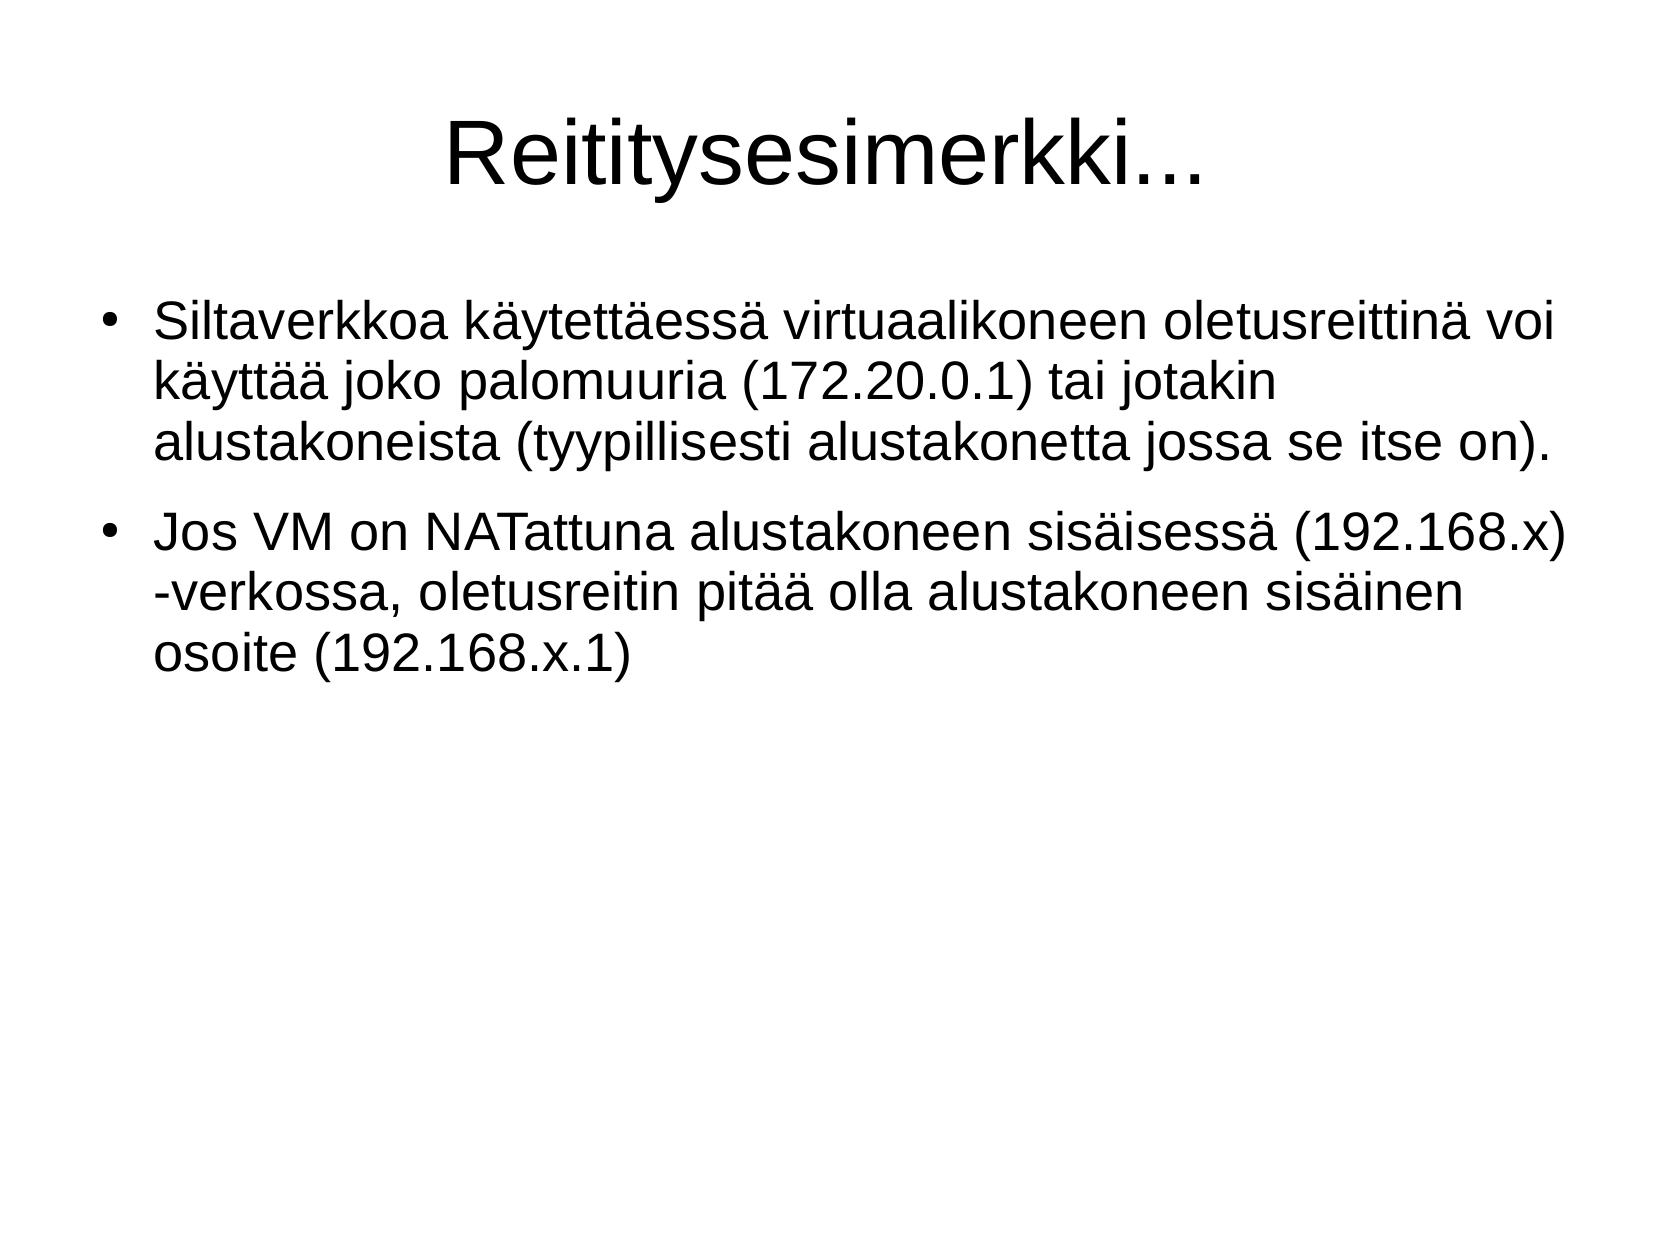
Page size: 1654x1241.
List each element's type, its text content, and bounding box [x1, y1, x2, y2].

list Siltaverkkoa käytettäessä virtuaalikoneen oletusreittinä voi käyttää joko palomuuria (172.20.0.1) tai jotakin alustakoneista (tyypillisesti alustakonetta jossa se itse on). Jos VM on NATattuna alustakoneen sisäisessä (192.168.x) -verkossa, oletusreitin pitää olla alustakoneen sisäinen osoite (192.168.x.1) [82, 290, 1571, 1010]
title Reititysesimerkki... [82, 49, 1571, 257]
